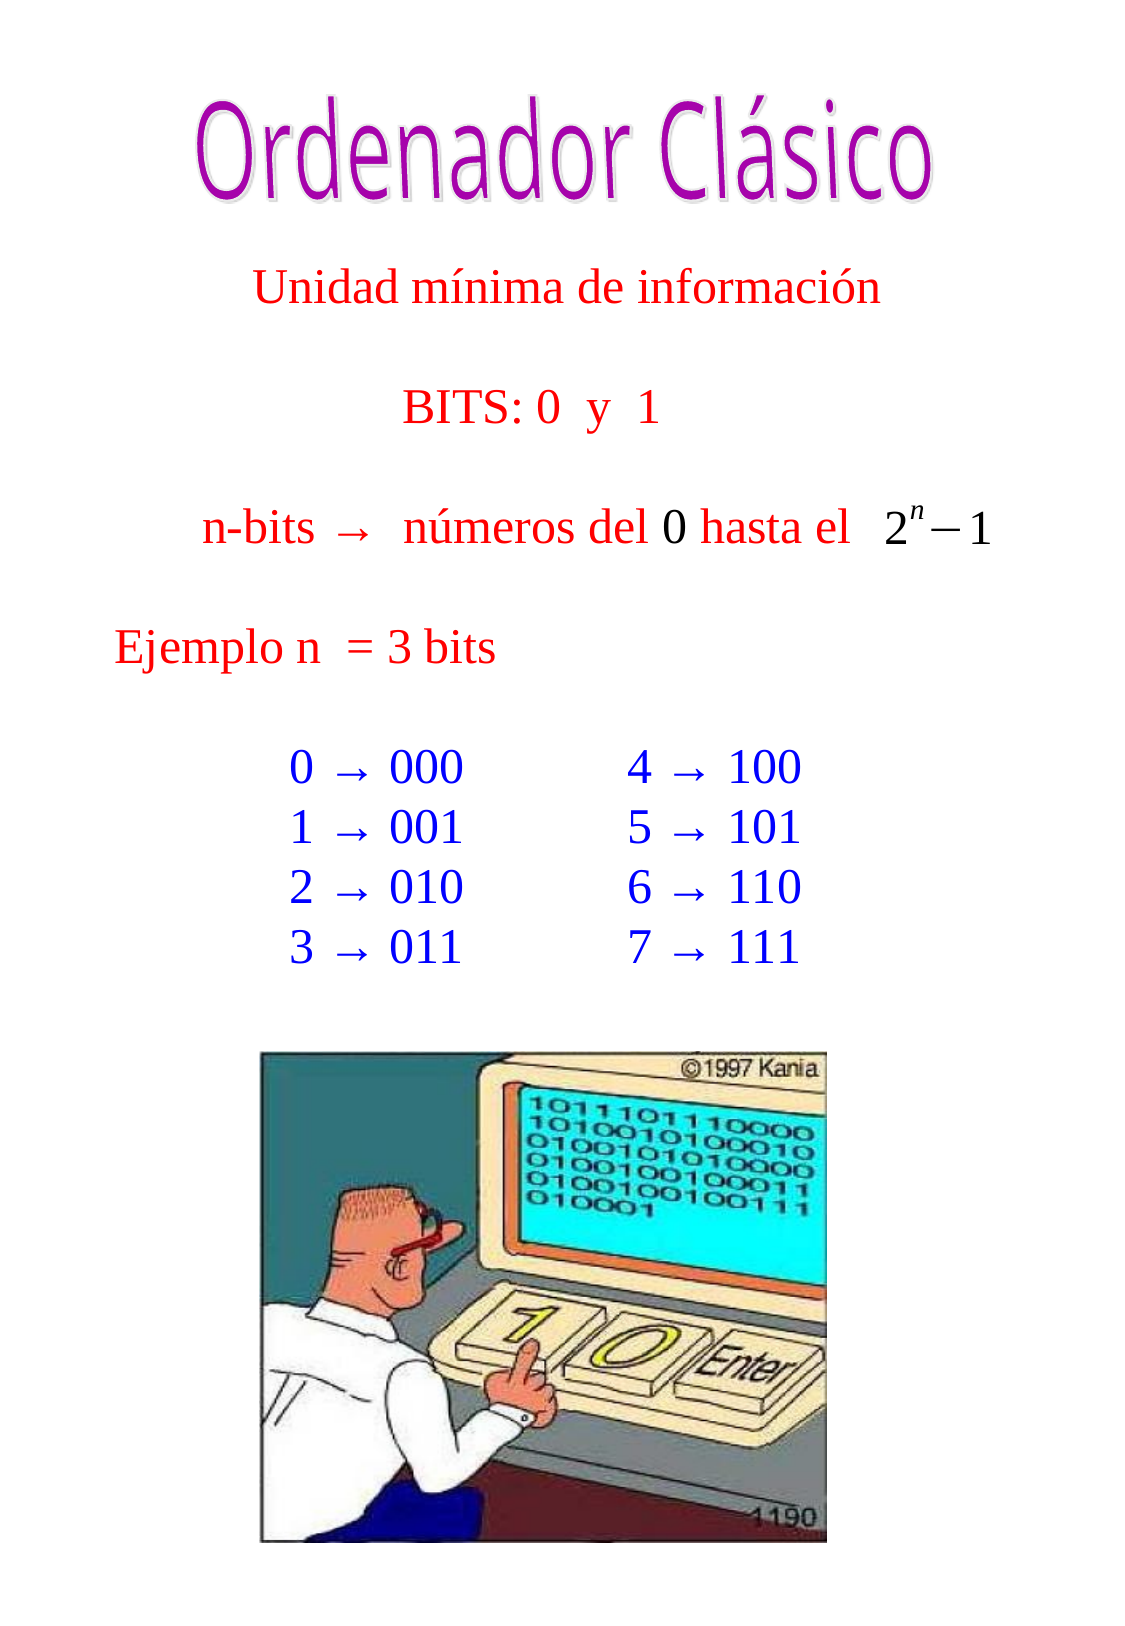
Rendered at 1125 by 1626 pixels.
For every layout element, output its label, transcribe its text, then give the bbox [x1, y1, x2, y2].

text_box Ordenador Clásico [748, 94, 766, 117]
chart [872, 493, 1004, 556]
text_box Ordenador Clásico [498, 95, 541, 201]
text_box Ordenador Clásico [847, 124, 883, 201]
text_box Ordenador Clásico [196, 99, 253, 201]
text_box Ordenador Clásico [603, 124, 631, 200]
text_box Ordenador Clásico [398, 124, 441, 200]
text_box Ordenador Clásico [714, 95, 727, 200]
text_box Ordenador Clásico [826, 125, 838, 200]
text_box Ordenador Clásico [660, 100, 707, 201]
text_box Ordenador Clásico [450, 124, 489, 201]
text_box Ordenador Clásico [264, 124, 291, 200]
text_box Ordenador Clásico [551, 124, 594, 201]
text_box Ordenador Clásico [736, 124, 775, 201]
text_box Ordenador Clásico [888, 124, 932, 201]
text_box Ordenador Clásico [783, 124, 818, 201]
text_box Ordenador Clásico [296, 95, 340, 201]
text_box Ordenador Clásico [349, 124, 389, 201]
picture [259, 1051, 827, 1543]
text_box Unidad mínima de información BITS: 0 y 1 n-bits → números del 0 hasta el Ejemplo n = 3 bits 0 → 000 4 → 100 1 → 001 5 → 101 2 → 010 6 → 110 3 → 011 7 → 111 [99, 245, 1063, 1161]
